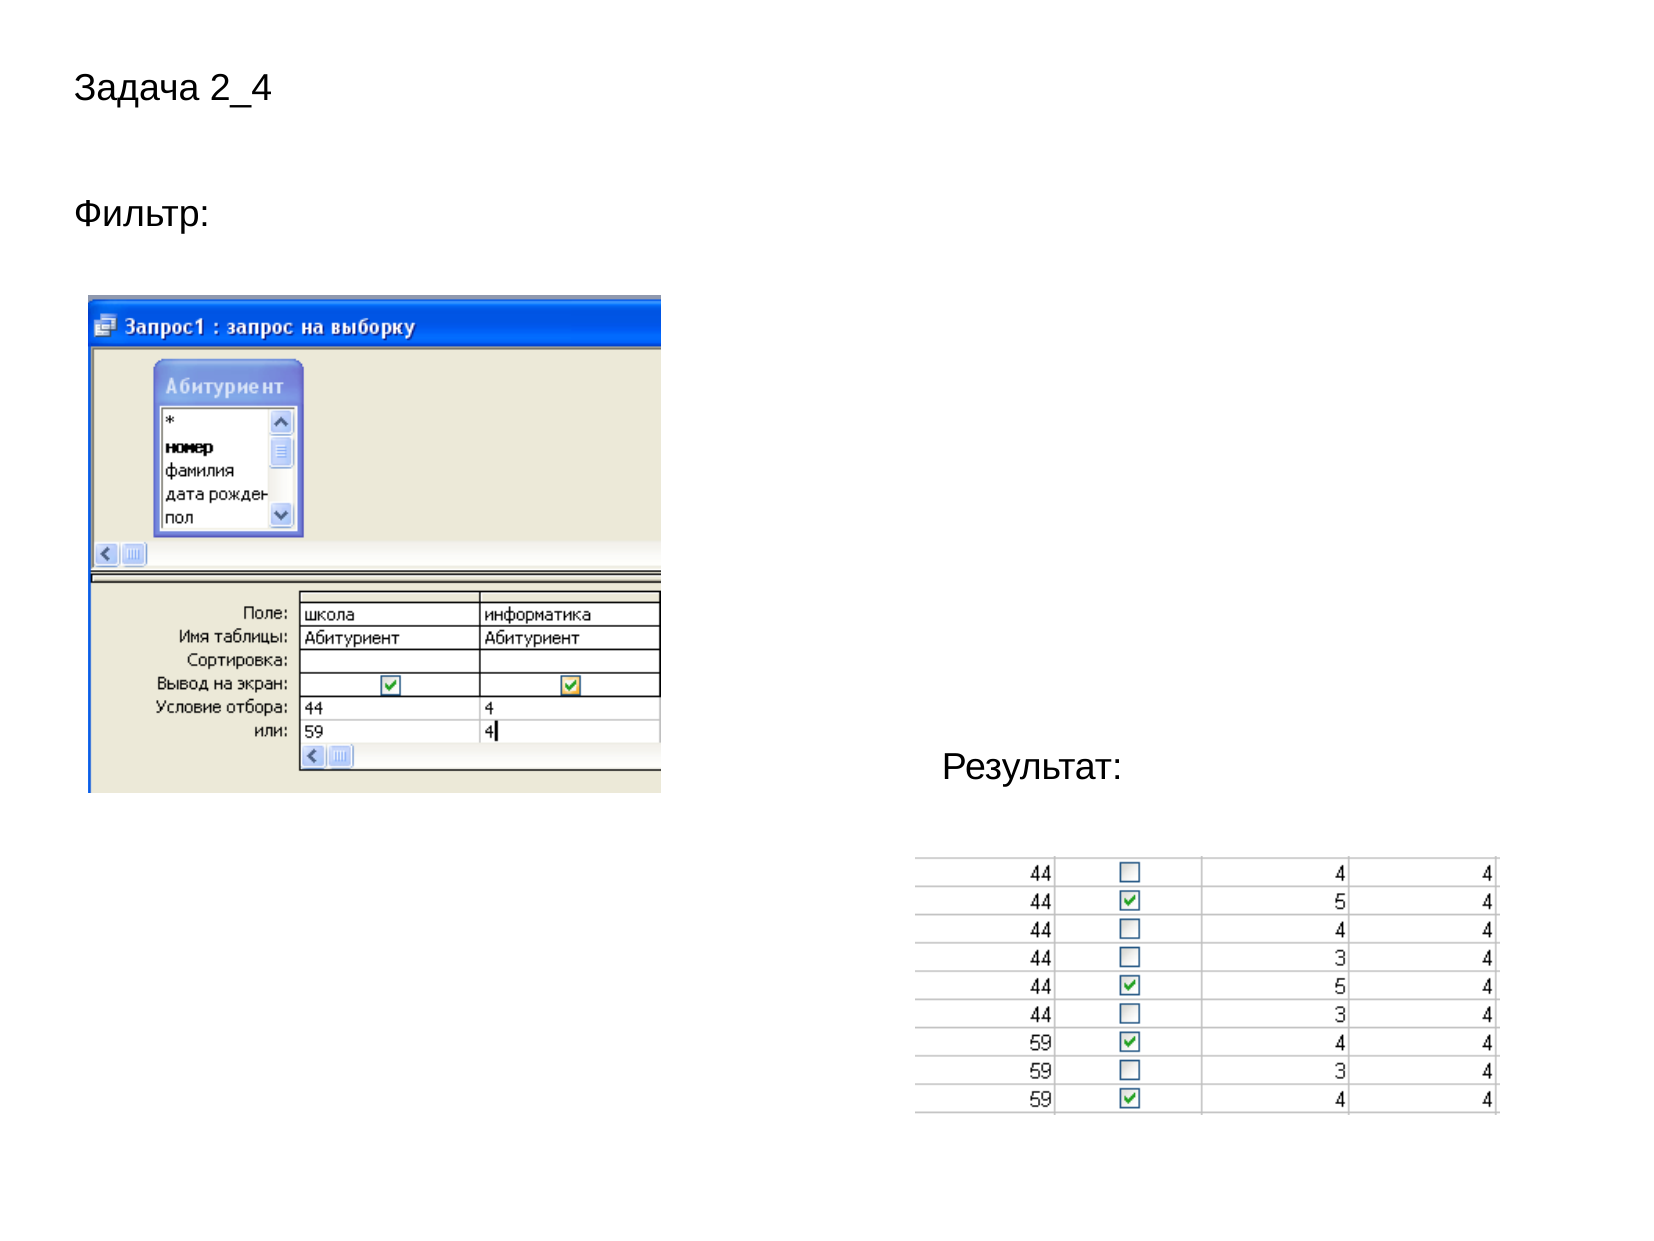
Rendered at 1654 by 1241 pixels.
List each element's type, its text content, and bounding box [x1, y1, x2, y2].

text_box Задача 2_4 Фильтр: [59, 59, 857, 243]
picture [915, 856, 1500, 1115]
text_box Результат: [927, 738, 1489, 796]
picture [88, 295, 661, 793]
